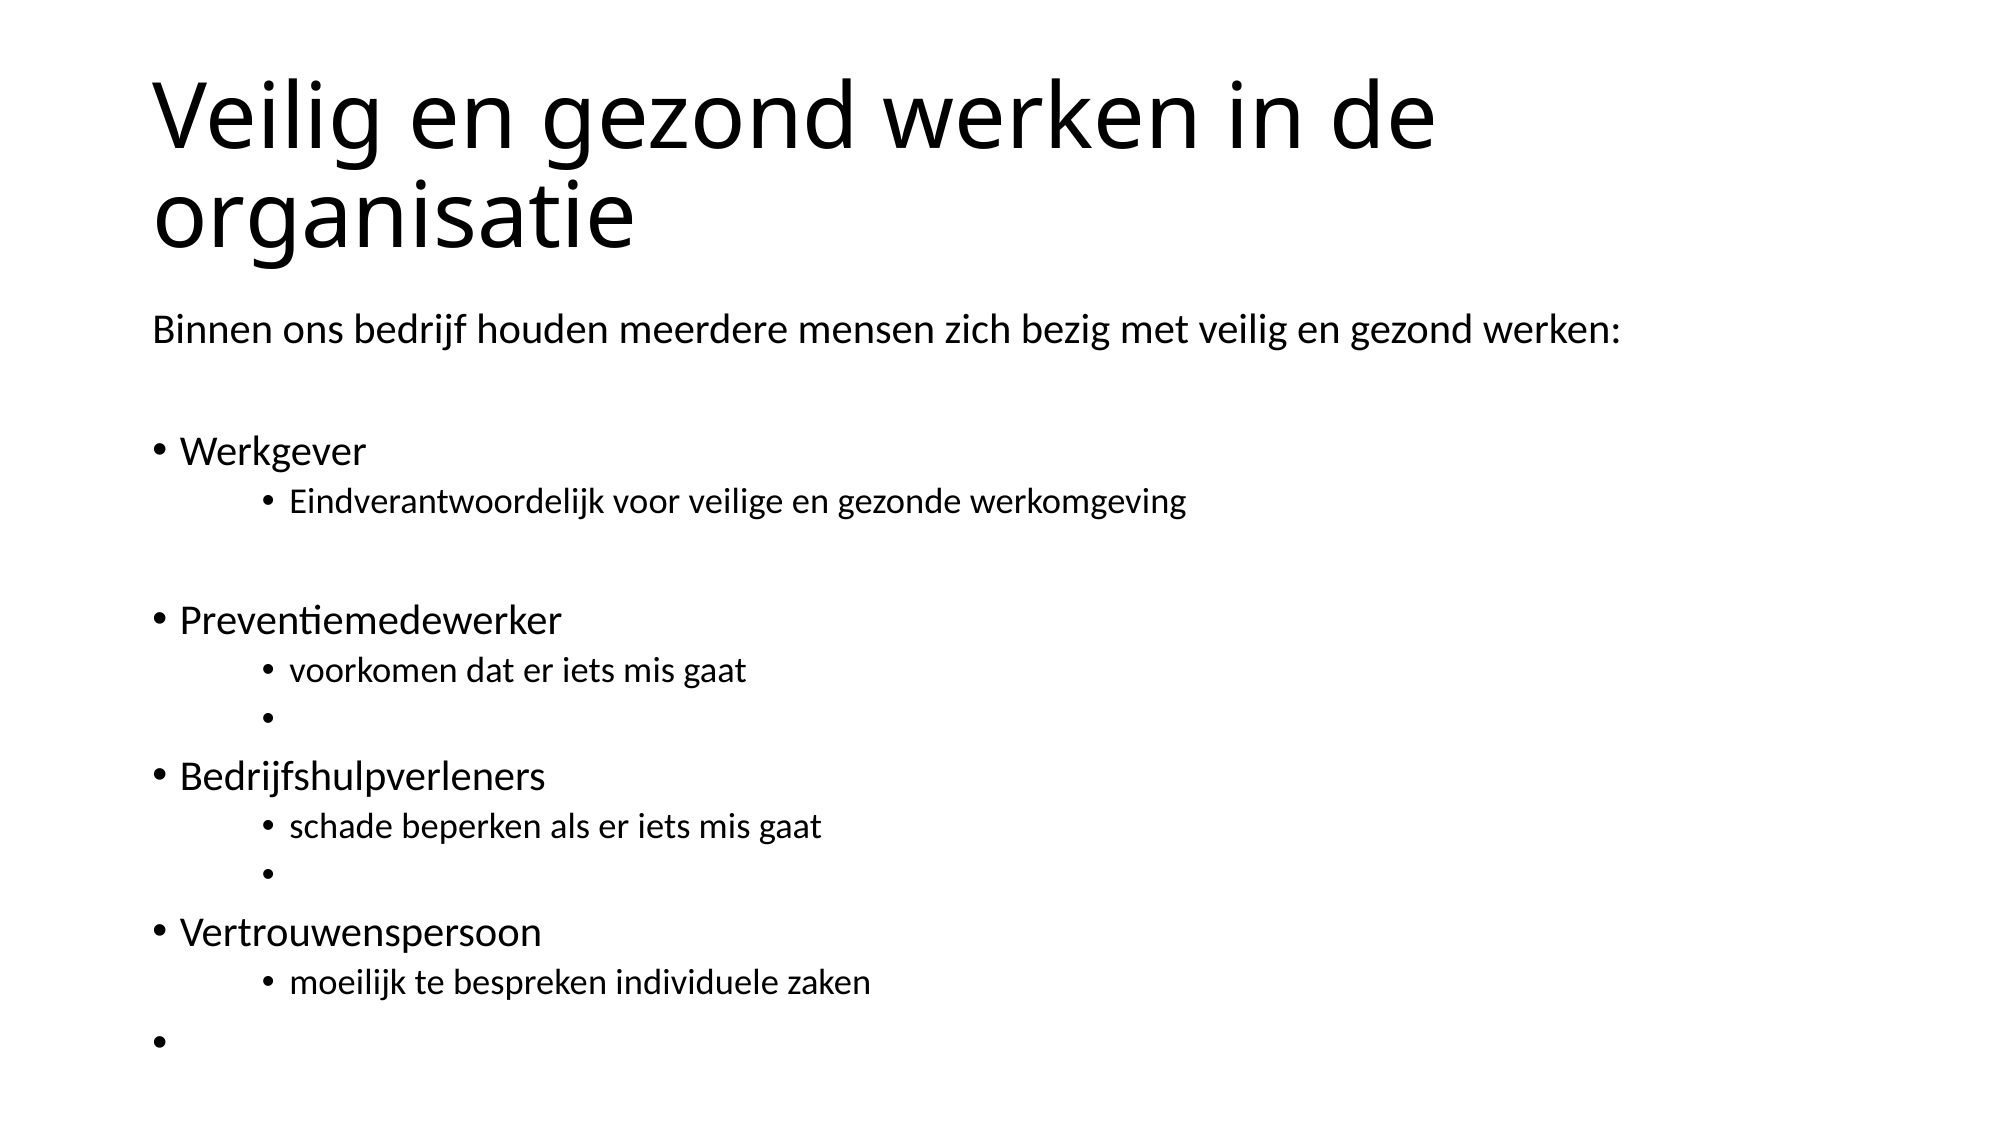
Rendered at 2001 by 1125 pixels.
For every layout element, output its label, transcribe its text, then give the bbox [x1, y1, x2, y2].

title Veilig en gezond werken in de organisatie [137, 59, 1863, 278]
list Binnen ons bedrijf houden meerdere mensen zich bezig met veilig en gezond werken: Werkgever Eindverantwoordelijk voor veilige en gezonde werkomgeving Preventiemedewerker voorkomen dat er iets mis gaat Bedrijfshulpverleners schade beperken als er iets mis gaat Vertrouwenspersoon moeilijk te bespreken individuele zaken [137, 299, 1863, 1014]
